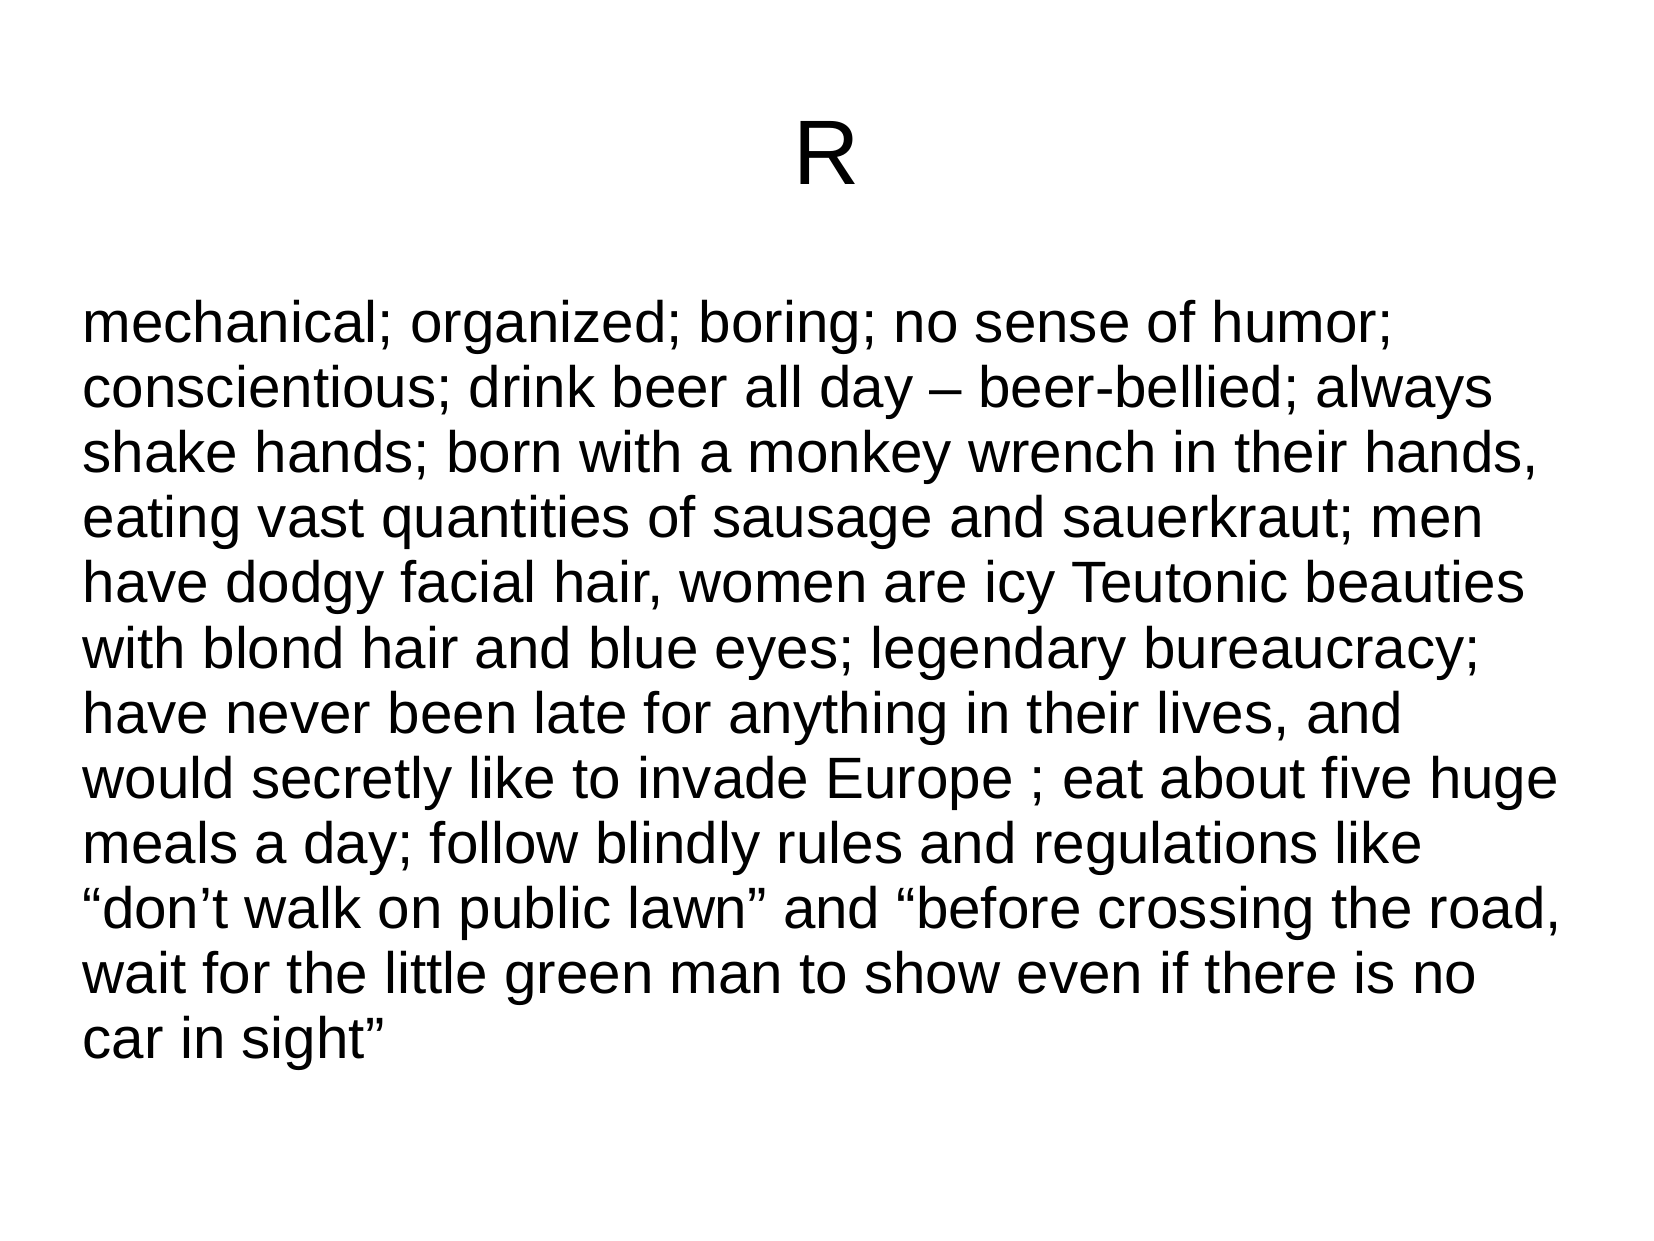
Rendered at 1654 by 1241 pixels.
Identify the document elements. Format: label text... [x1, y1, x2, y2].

list mechanical; organized; boring; no sense of humor; conscientious; drink beer all day – beer-bellied; always shake hands; born with a monkey wrench in their hands, eating vast quantities of sausage and sauerkraut; men have dodgy facial hair, women are icy Teutonic beauties with blond hair and blue eyes; legendary bureaucracy; have never been late for anything in their lives, and would secretly like to invade Europe ; eat about five huge meals a day; follow blindly rules and regulations like “don’t walk on public lawn” and “before crossing the road, wait for the little green man to show even if there is no car in sight” [82, 290, 1571, 1109]
title R [82, 49, 1571, 257]
